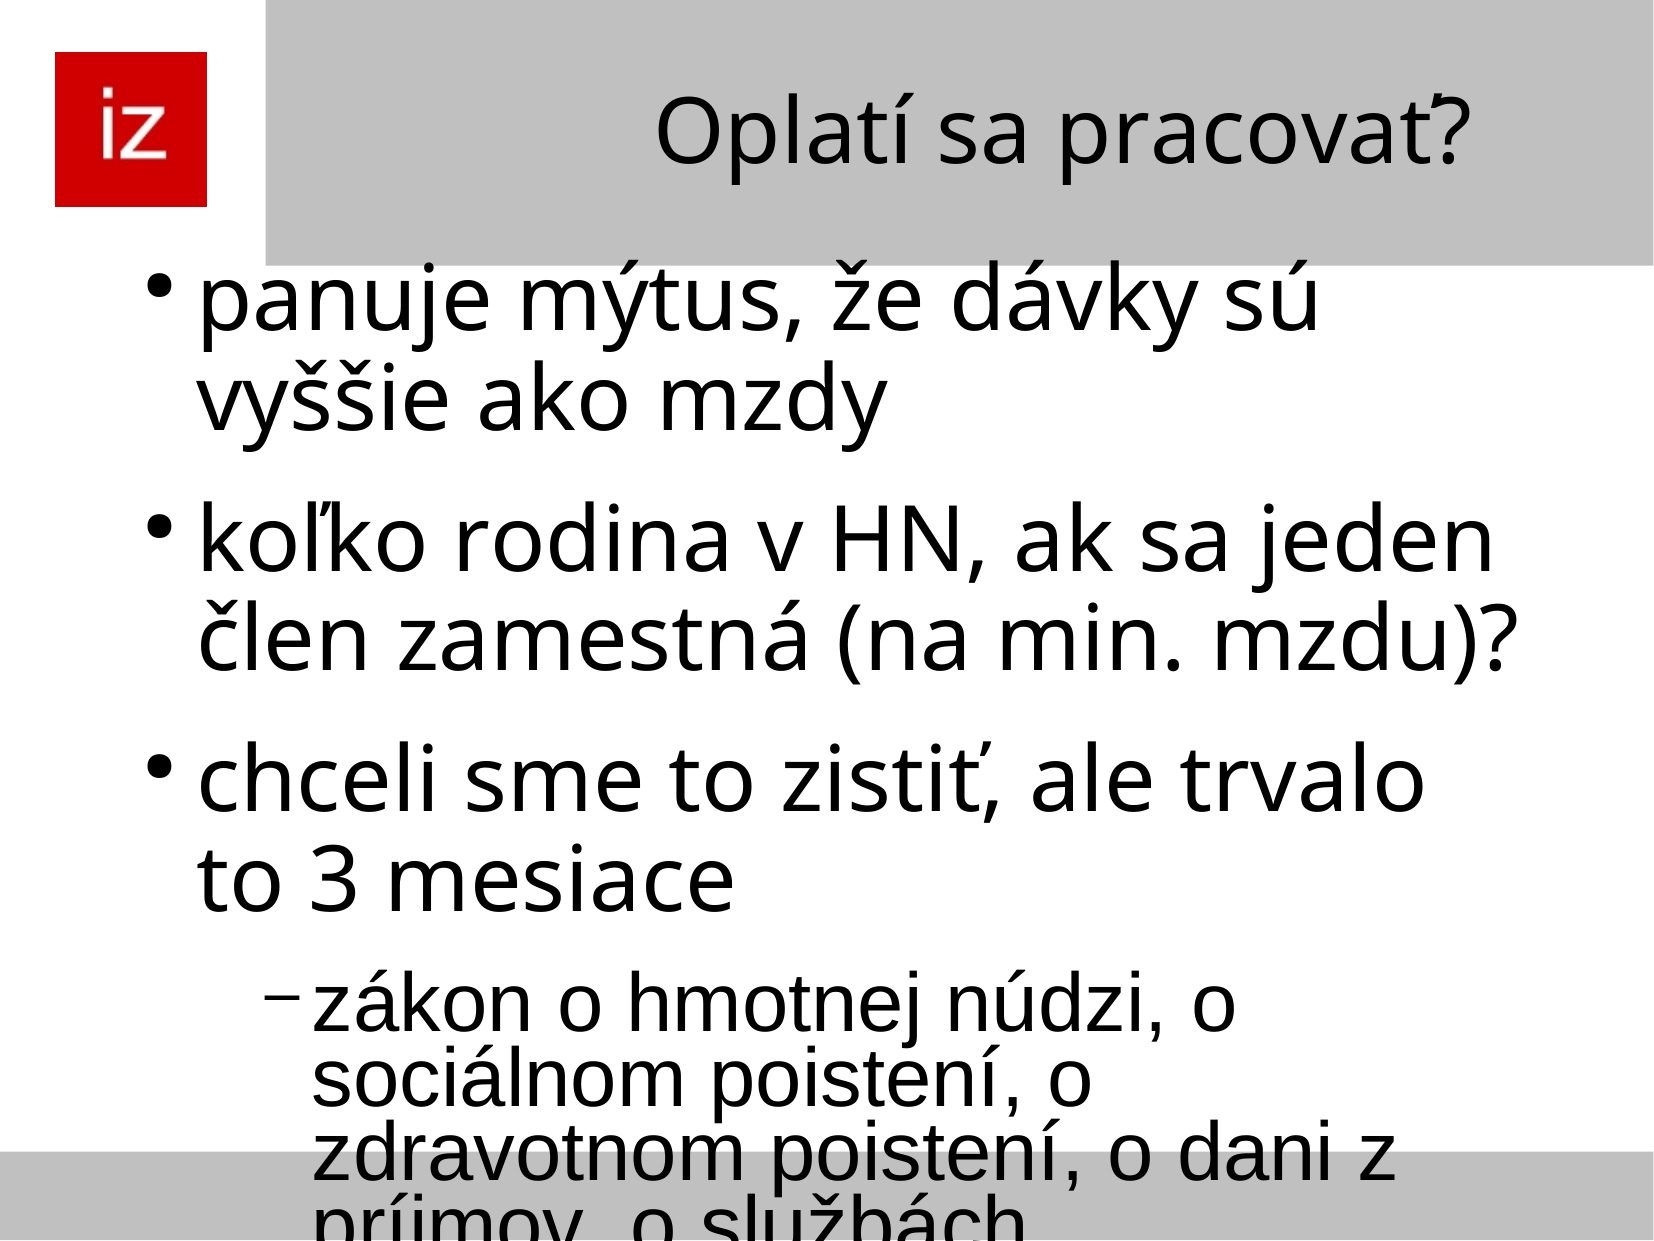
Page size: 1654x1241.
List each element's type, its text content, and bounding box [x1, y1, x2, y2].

list panuje mýtus, že dávky sú vyššie ako mzdy koľko rodina v HN, ak sa jeden člen zamestná (na min. mzdu)? chceli sme to zistiť, ale trvalo to 3 mesiace zákon o hmotnej núdzi, o sociálnom poistení, o zdravotnom poistení, o dani z príjmov, o službách zamestnanosti, … výsledok: dostane dosť veľa [29, 250, 1536, 1241]
picture [55, 52, 207, 207]
title Oplatí sa pracovať? [561, 29, 1565, 237]
